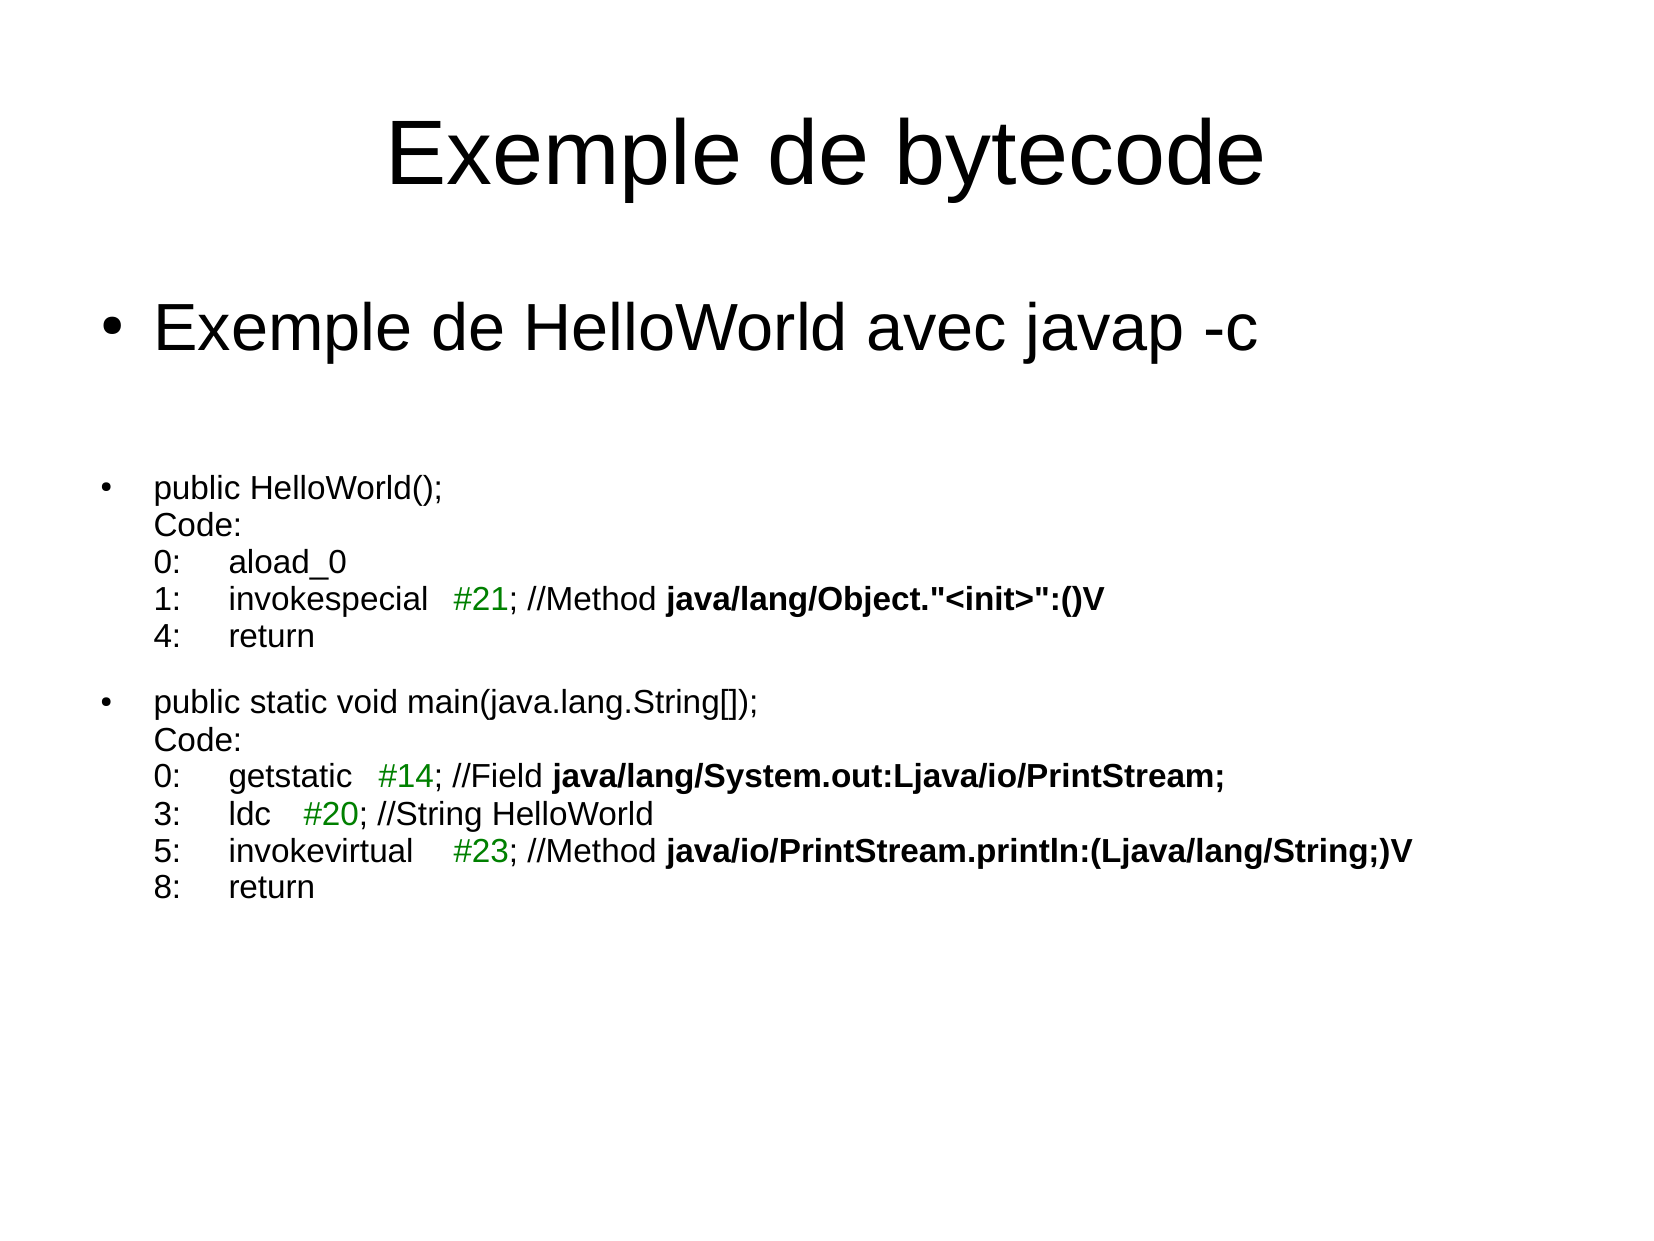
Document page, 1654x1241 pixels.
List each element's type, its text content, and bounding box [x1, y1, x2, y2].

list Exemple de HelloWorld avec javap -c public HelloWorld(); Code: 0: aload_0 1: invokespecial #21; //Method java/lang/Object."<init>":()V 4: return public static void main(java.lang.String[]); Code: 0: getstatic #14; //Field java/lang/System.out:Ljava/io/PrintStream; 3: ldc #20; //String HelloWorld 5: invokevirtual #23; //Method java/io/PrintStream.println:(Ljava/lang/String;)V 8: return [82, 290, 1571, 1094]
title Exemple de bytecode [82, 56, 1571, 250]
